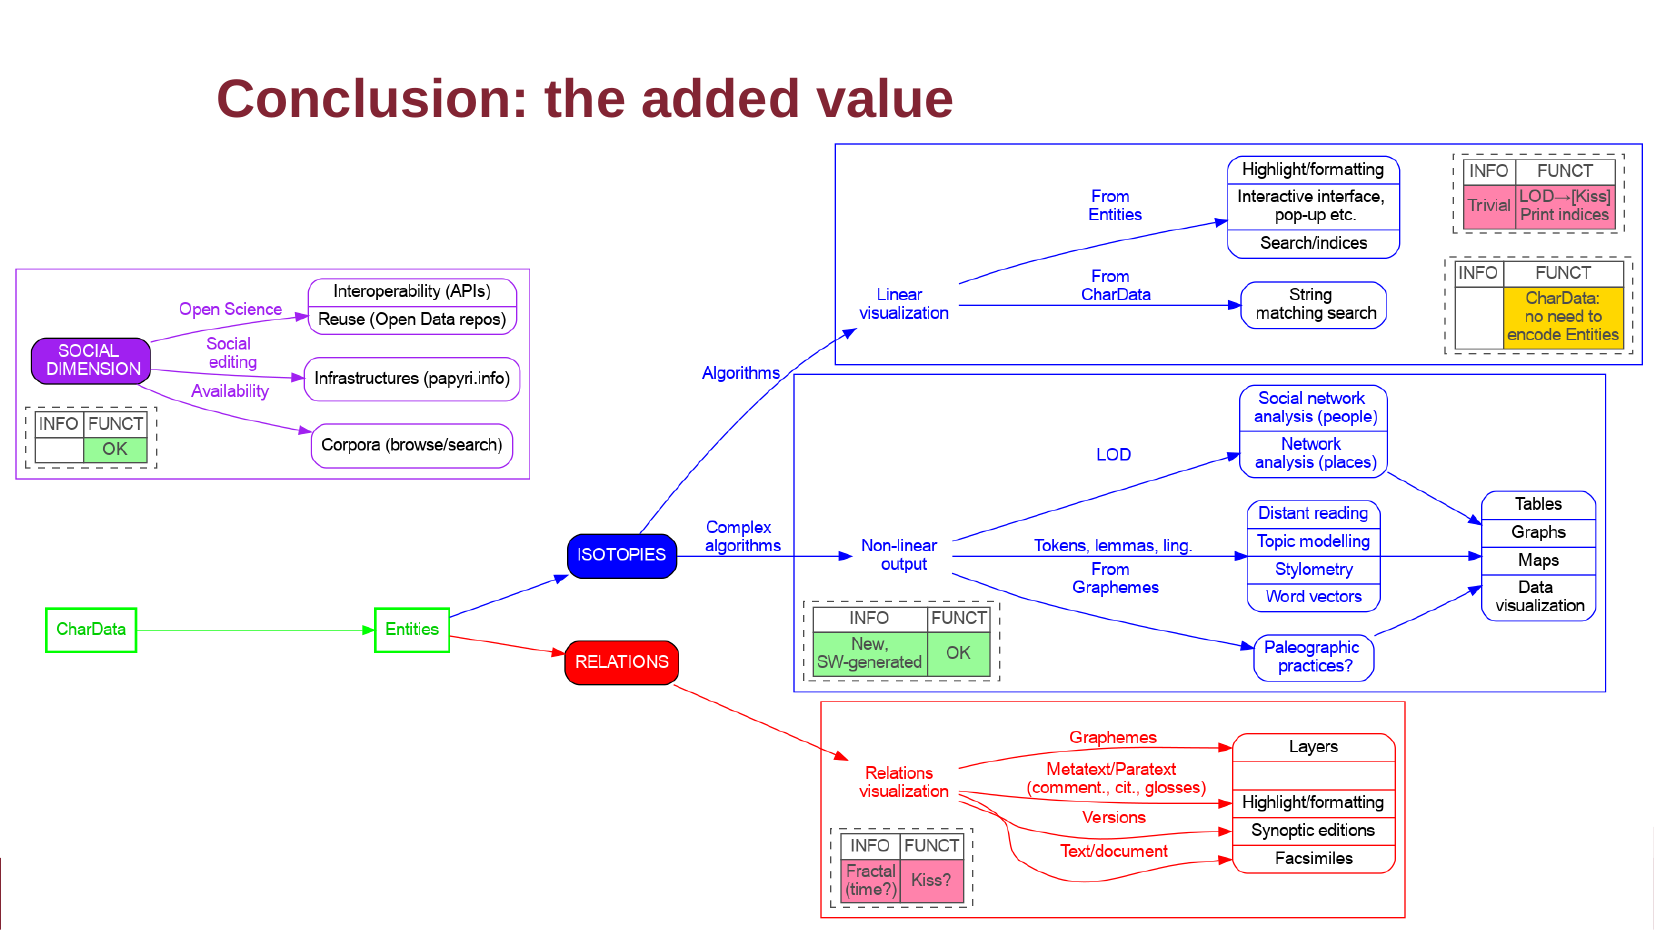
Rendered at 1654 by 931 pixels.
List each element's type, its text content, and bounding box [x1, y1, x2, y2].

title Conclusion: the added value [201, 55, 1569, 129]
picture [1, 129, 1654, 931]
